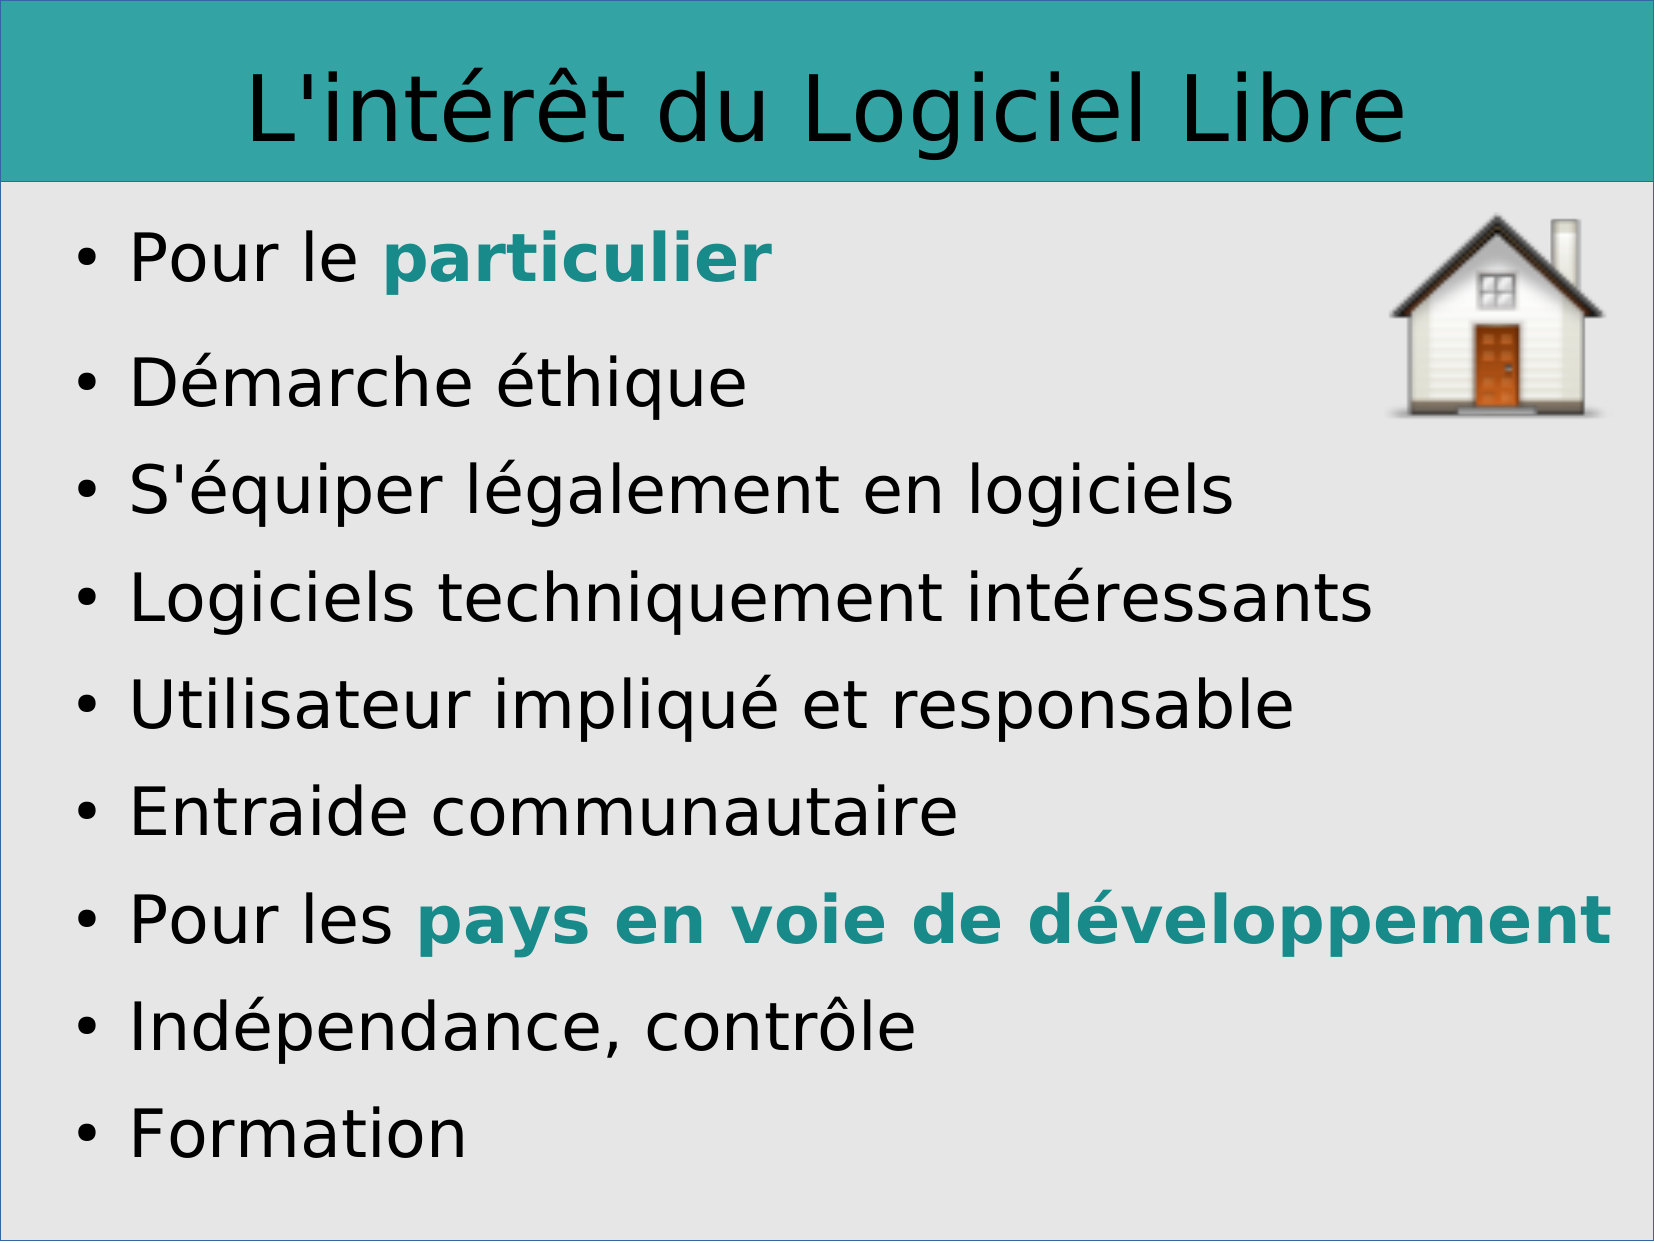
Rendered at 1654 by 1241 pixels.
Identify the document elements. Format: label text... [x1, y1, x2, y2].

list Pour le particulier Démarche éthique S'équiper légalement en logiciels Logiciels techniquement intéressants Utilisateur impliqué et responsable Entraide communautaire Pour les pays en voie de développement Indépendance, contrôle Formation [39, 219, 1616, 1174]
title L'intérêt du Logiciel Libre [82, 49, 1571, 170]
picture [1384, 211, 1614, 426]
